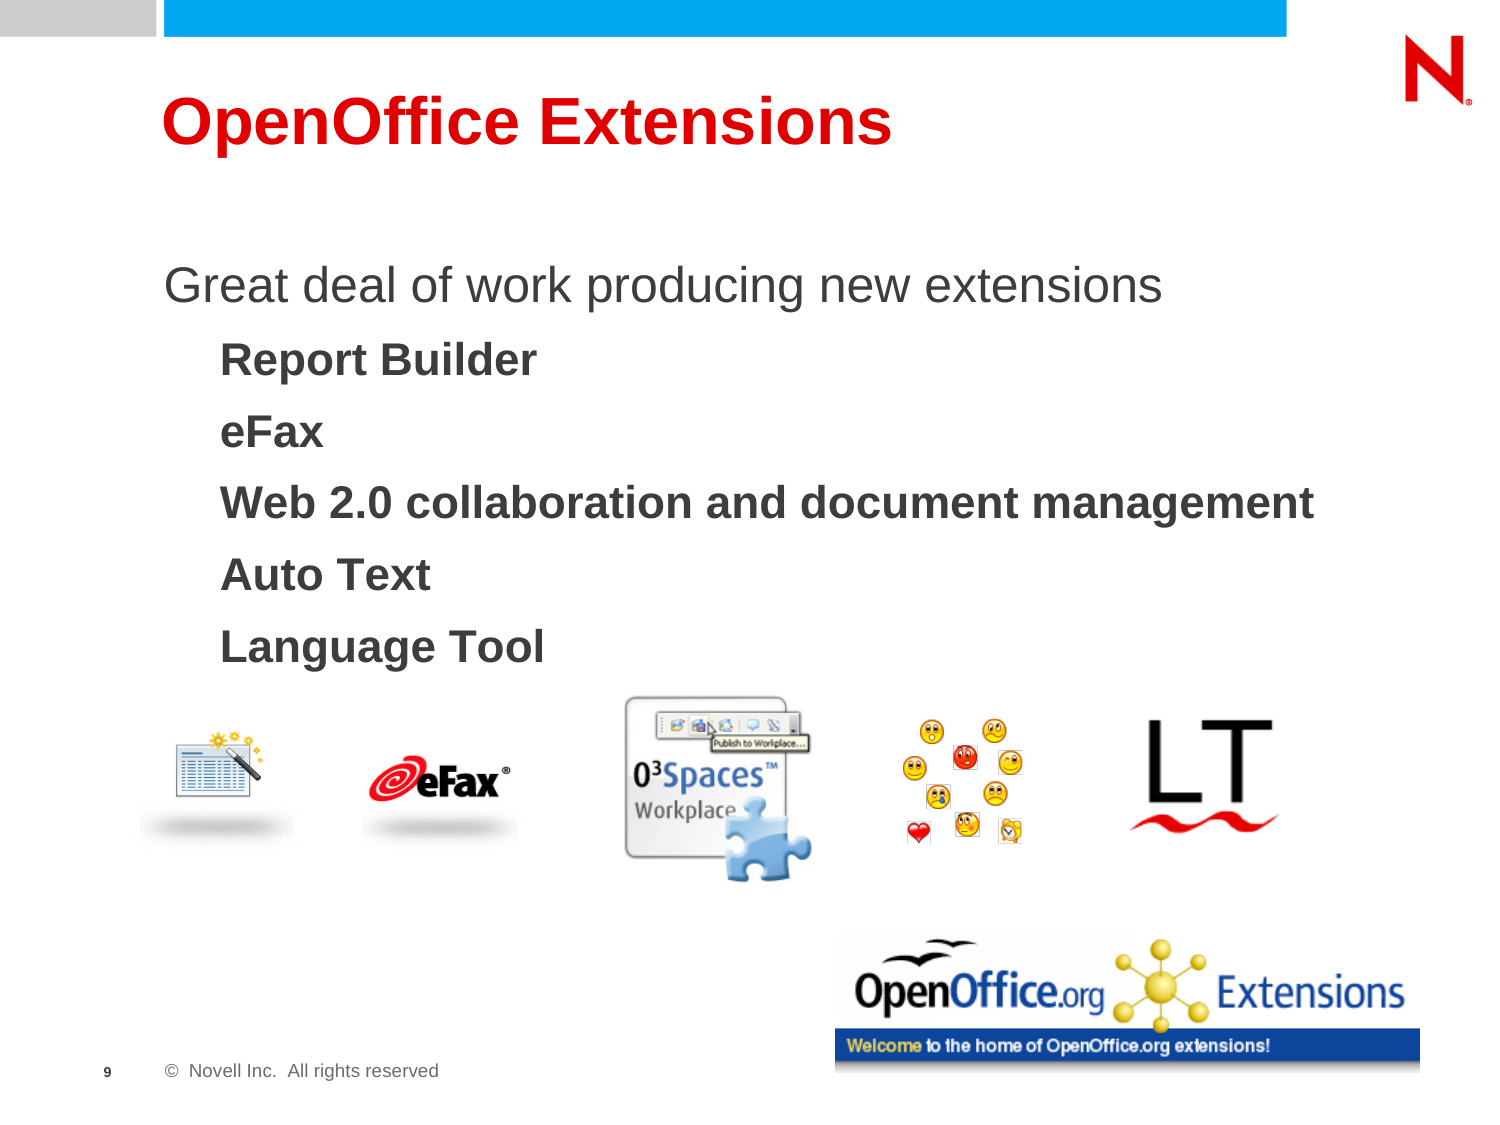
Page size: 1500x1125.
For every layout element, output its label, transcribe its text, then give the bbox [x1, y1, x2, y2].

picture [891, 711, 1029, 852]
picture [132, 696, 306, 858]
picture [1403, 32, 1473, 107]
picture [353, 707, 529, 859]
picture [1117, 697, 1299, 851]
list Great deal of work producing new extensions Report Builder eFax Web 2.0 collaboration and document management Auto Text Language Tool [163, 254, 1404, 986]
title OpenOffice Extensions [161, 41, 1383, 205]
picture [835, 922, 1420, 1073]
picture [623, 694, 813, 884]
